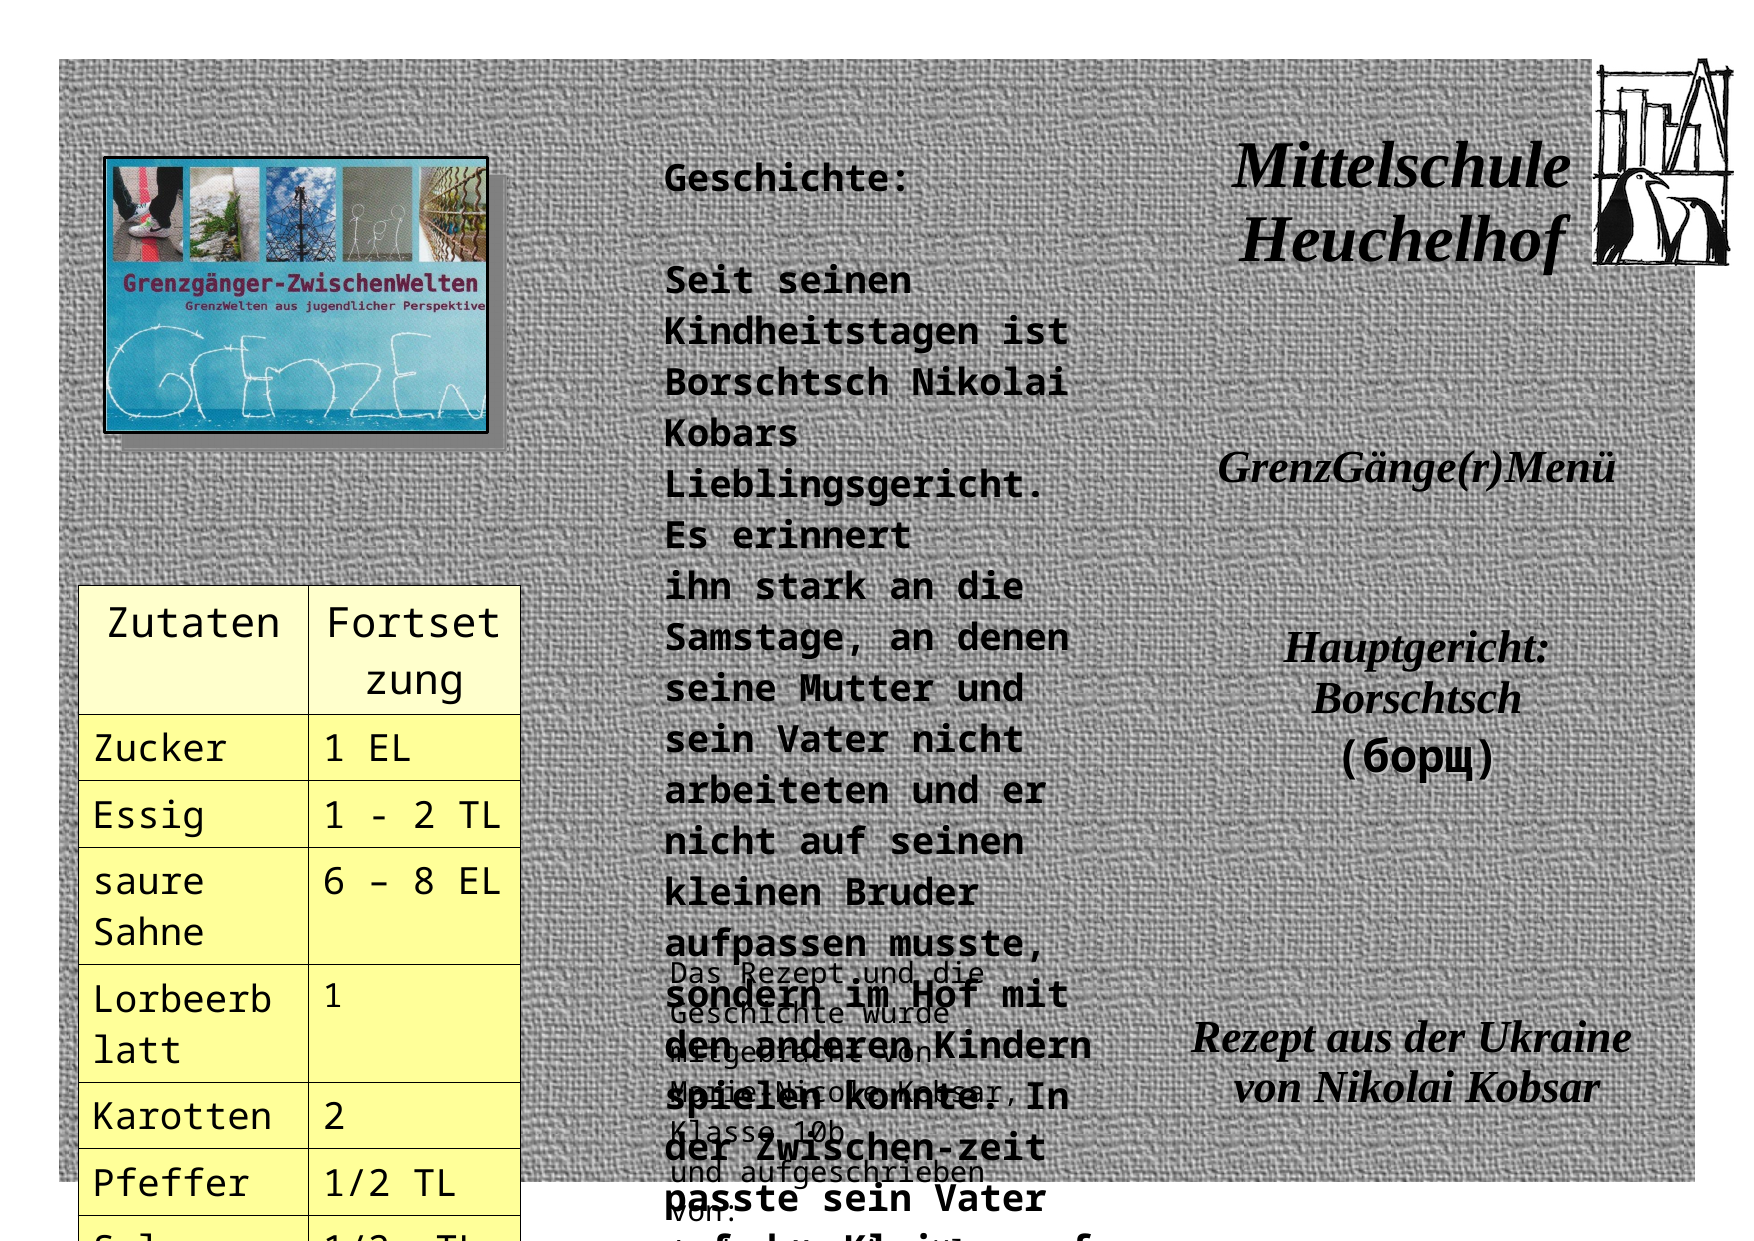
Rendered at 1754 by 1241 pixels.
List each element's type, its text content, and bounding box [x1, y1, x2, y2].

table_cell saure Sahne [79, 848, 308, 964]
table_cell Pfeffer [79, 1149, 308, 1215]
table_cell 1 EL [309, 715, 520, 780]
table_cell Lorbeerblatt [79, 965, 308, 1082]
text_box Geschichte: Seit seinen Kindheitstagen ist Borschtsch Nikolai Kobars Lieblingsgericht. Es erinnert ihn stark an die Samstage, an denen seine Mutter und sein Vater nicht arbeiteten und er nicht auf seinen kleinen Bruder aufpassen musste, sondern im Hof mit den anderen Kindern spielen konnte. In der Zwischen-zeit passte sein Vater auf den Kleinen auf und seine Mutter kochte Borschtsch. So verbindet sich eine angenehme Kindheits-erinnerung mit diesem Gericht. [649, 143, 1123, 857]
picture [867, 1168, 875, 1182]
title Hauptgericht: Borschtsch (борщ) [1181, 609, 1654, 798]
picture [972, 1168, 980, 1182]
table_cell 1 - 2 TL [309, 781, 520, 847]
picture [816, 1127, 823, 1140]
picture [710, 1134, 717, 1140]
table_cell 6 – 8 EL [309, 848, 520, 964]
text_box Das Rezept und die Geschichte wurde mitgebracht von Marie-Nicole Kobsar, Klasse 10b und aufgeschrieben von: Arthur Mastio, Klasse 10a [655, 944, 1069, 1119]
picture [744, 1174, 751, 1180]
picture [953, 1168, 962, 1173]
picture [59, 58, 1734, 1182]
table_cell 1 [309, 965, 520, 1082]
picture [796, 1168, 805, 1180]
picture [814, 1123, 821, 1136]
title GrenzGänge(r)Menü [1181, 403, 1654, 532]
table_cell Essig [79, 781, 308, 847]
picture [709, 1168, 718, 1180]
picture [814, 1168, 823, 1173]
table_cell Karotten [79, 1083, 308, 1148]
table_cell Zucker [79, 715, 308, 780]
table_header Fortsetzung [309, 586, 520, 714]
picture [919, 1168, 928, 1173]
table_cell Salz [79, 1216, 308, 1241]
title Mittelschule Heuchelhof [1210, 107, 1595, 296]
table_cell 1/2 TL [309, 1149, 520, 1215]
table_cell 2 [309, 1083, 520, 1148]
table_cell 1/2 TL [309, 1216, 520, 1241]
title Rezept aus der Ukraine von Nikolai Kobsar [1181, 998, 1654, 1127]
picture [692, 1168, 700, 1182]
picture [937, 1168, 945, 1180]
table_header Zutaten [79, 586, 308, 714]
picture [785, 1150, 789, 1160]
